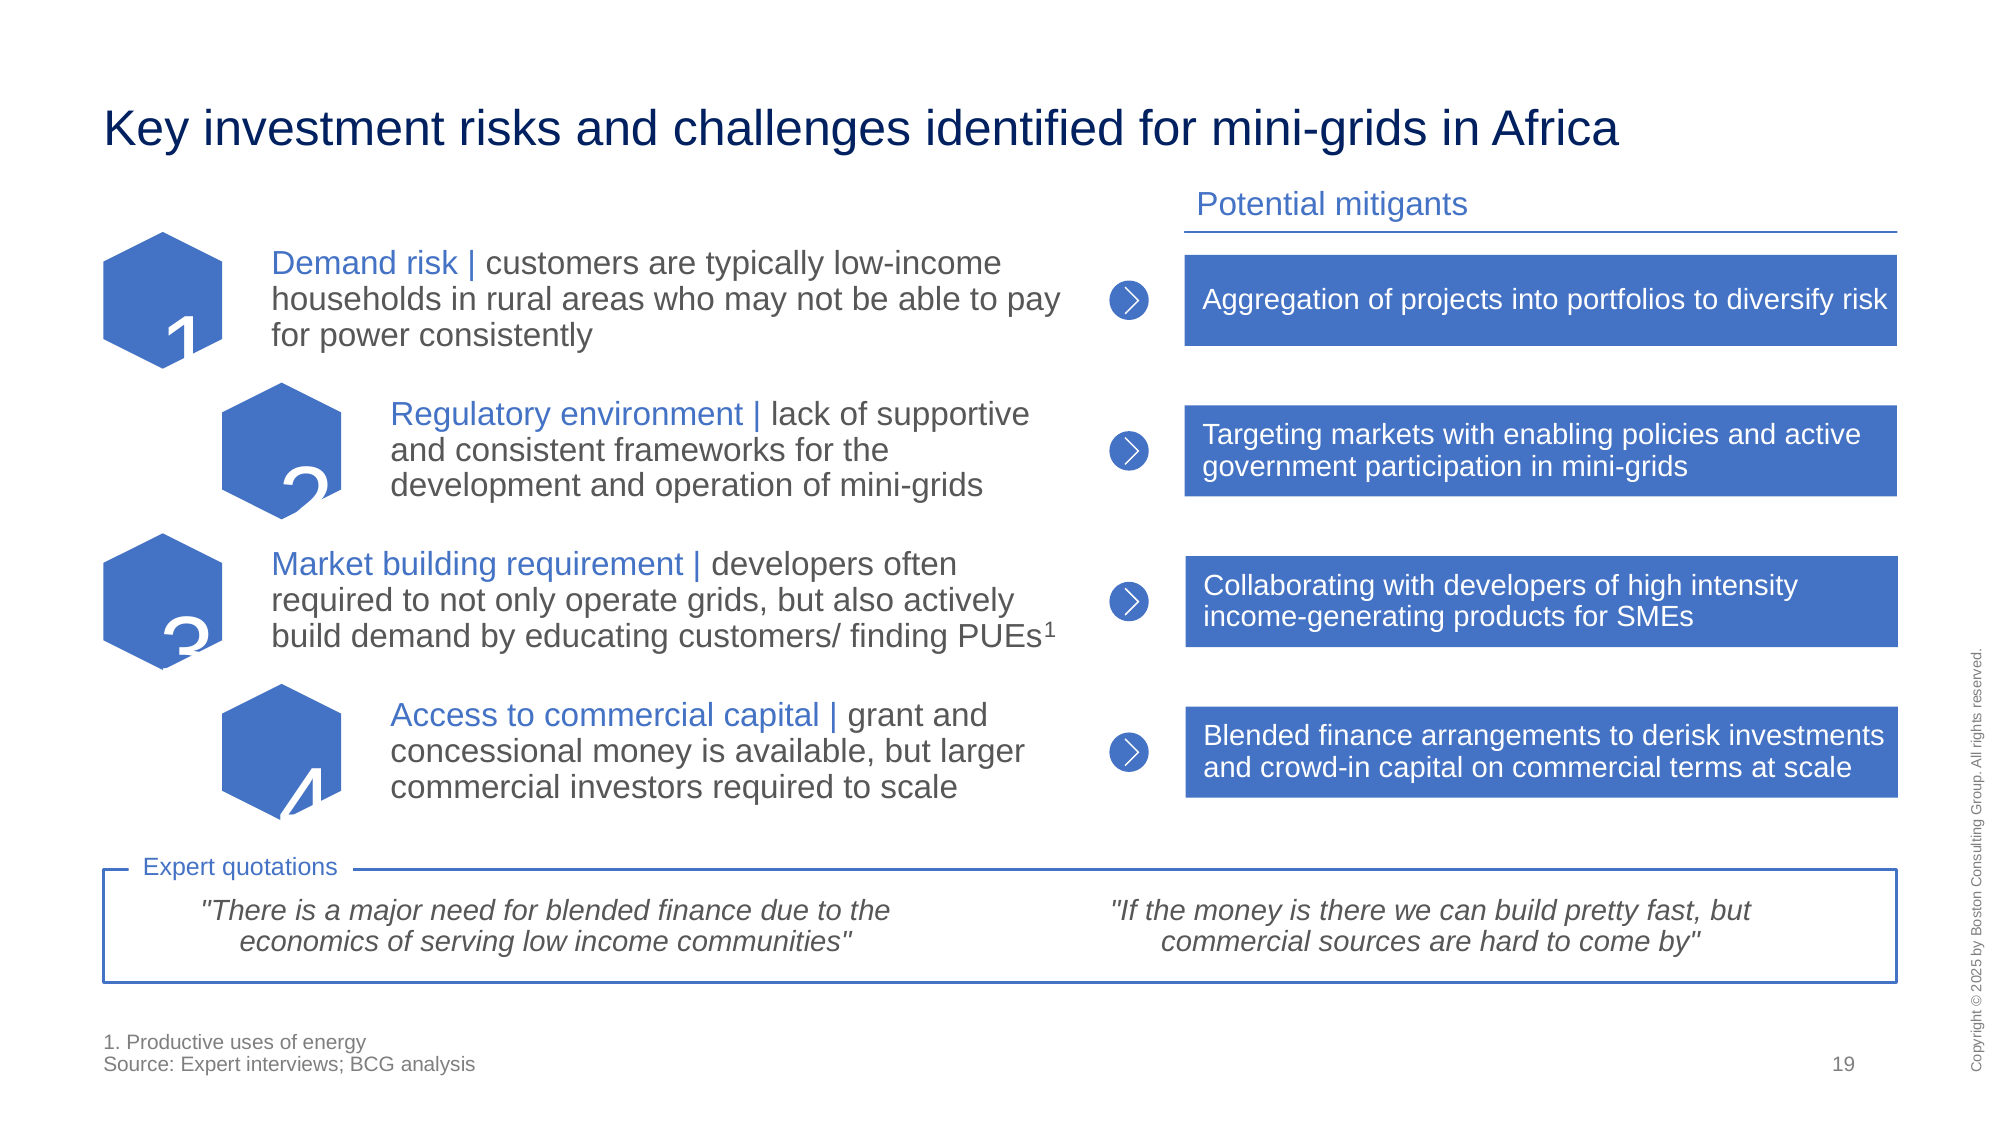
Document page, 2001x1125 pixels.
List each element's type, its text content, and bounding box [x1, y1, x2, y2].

text_box 2 [222, 382, 342, 520]
text_box [1110, 431, 1148, 470]
text_box Access to commercial capital | grant and concessional money is available, but larger commercial investors required to scale [384, 691, 1074, 813]
text_box Aggregation of projects into portfolios to diversify risk [1184, 254, 1897, 346]
text_box [1110, 733, 1148, 772]
text_box Market building requirement | developers often required to not only operate grids, but also actively build demand by educating customers/ finding PUEs1 [265, 541, 1074, 663]
text_box Collaborating with developers of high intensity income-generating products for SMEs [1185, 556, 1898, 648]
text_box Blended finance arrangements to derisk investments and crowd-in capital on commercial terms at scale [1185, 706, 1898, 798]
text_box 3 [103, 533, 223, 670]
text_box Demand risk | customers are typically low-income households in rural areas who may not be able to pay for power consistently [265, 239, 1074, 361]
text_box 4 [222, 683, 342, 820]
title Key investment risks and challenges identified for mini-grids in Africa [103, 102, 1897, 157]
text_box 1 [103, 231, 223, 369]
text_box [1110, 582, 1148, 621]
text_box "If the money is there we can build pretty fast, but commercial sources are hard to come by" [1077, 895, 1786, 958]
text_box Potential mitigants [1184, 182, 1897, 228]
text_box 1. Productive uses of energy Source: Expert interviews; BCG analysis [103, 1031, 1585, 1076]
text_box Targeting markets with enabling policies and active government participation in mini-grids [1184, 405, 1897, 497]
text_box "There is a major need for blended finance due to the economics of serving low income communities" [156, 895, 936, 958]
text_box Expert quotations [128, 847, 353, 887]
text_box [1110, 281, 1148, 320]
text_box Regulatory environment | lack of supportive and consistent frameworks for the development and operation of mini-grids [384, 390, 1074, 512]
text_box 4 [289, 779, 313, 814]
